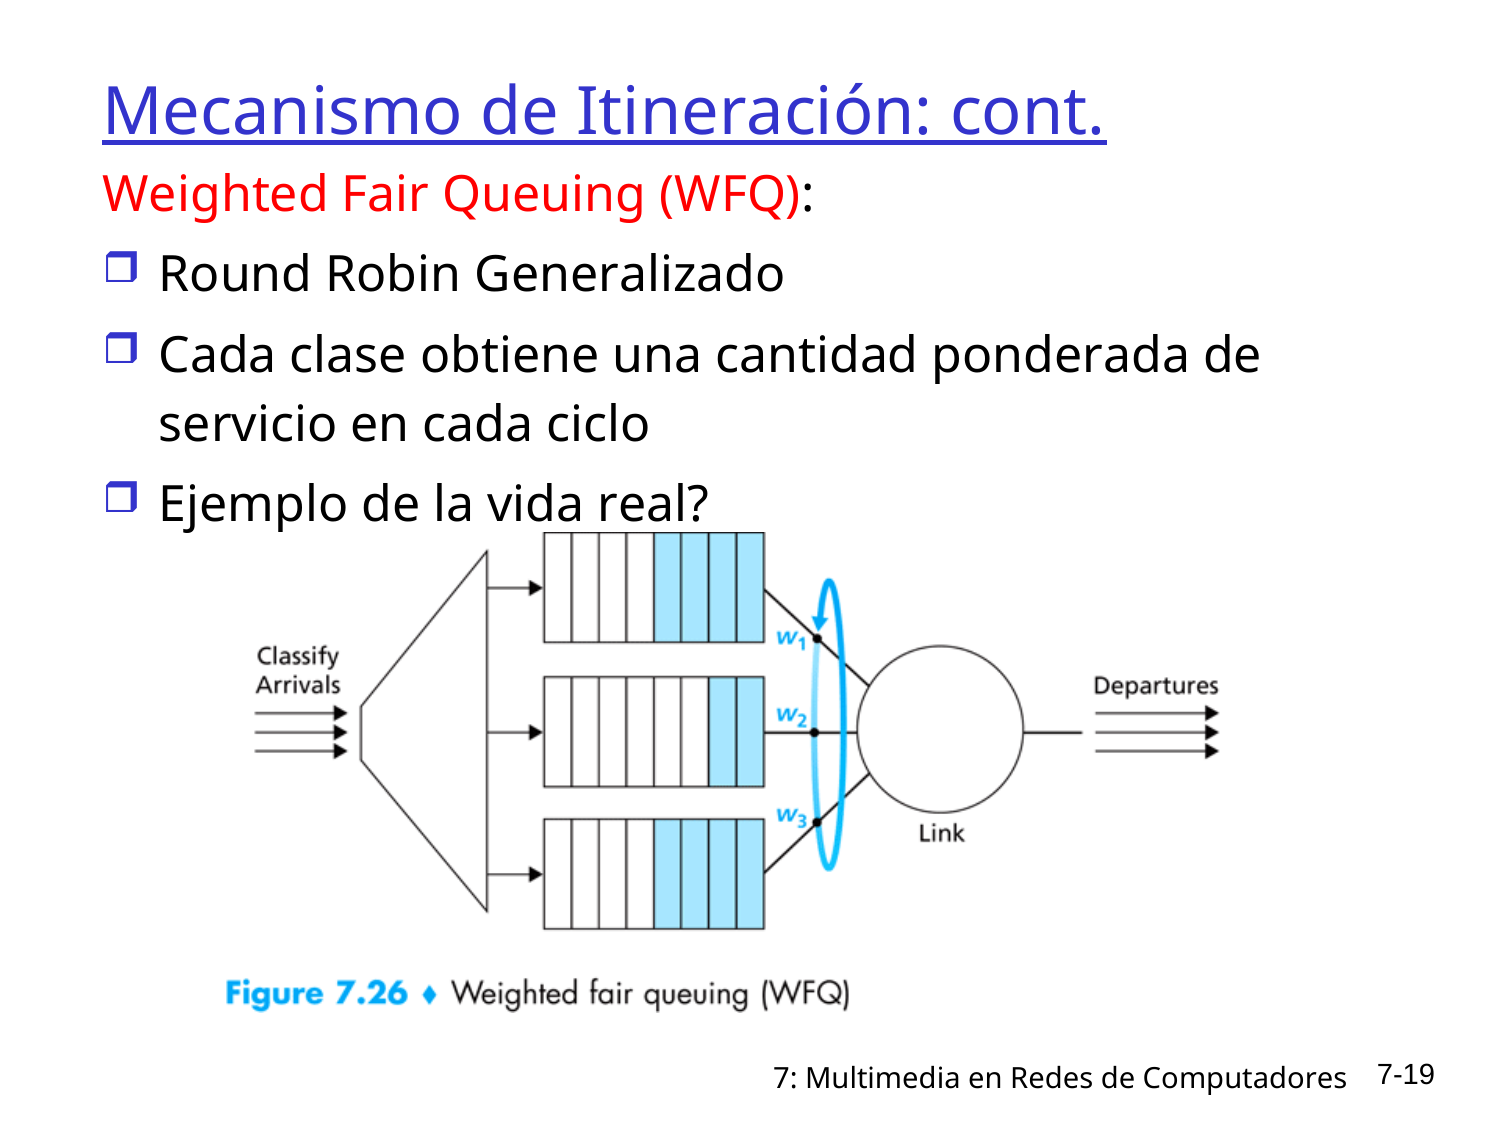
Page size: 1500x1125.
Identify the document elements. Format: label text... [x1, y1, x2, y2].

title Mecanismo de Itineración: cont. [87, 37, 1363, 150]
list Weighted Fair Queuing (WFQ): Round Robin Generalizado Cada clase obtiene una cantidad ponderada de servicio en cada ciclo Ejemplo de la vida real? [87, 150, 1363, 956]
picture [225, 532, 1221, 1013]
